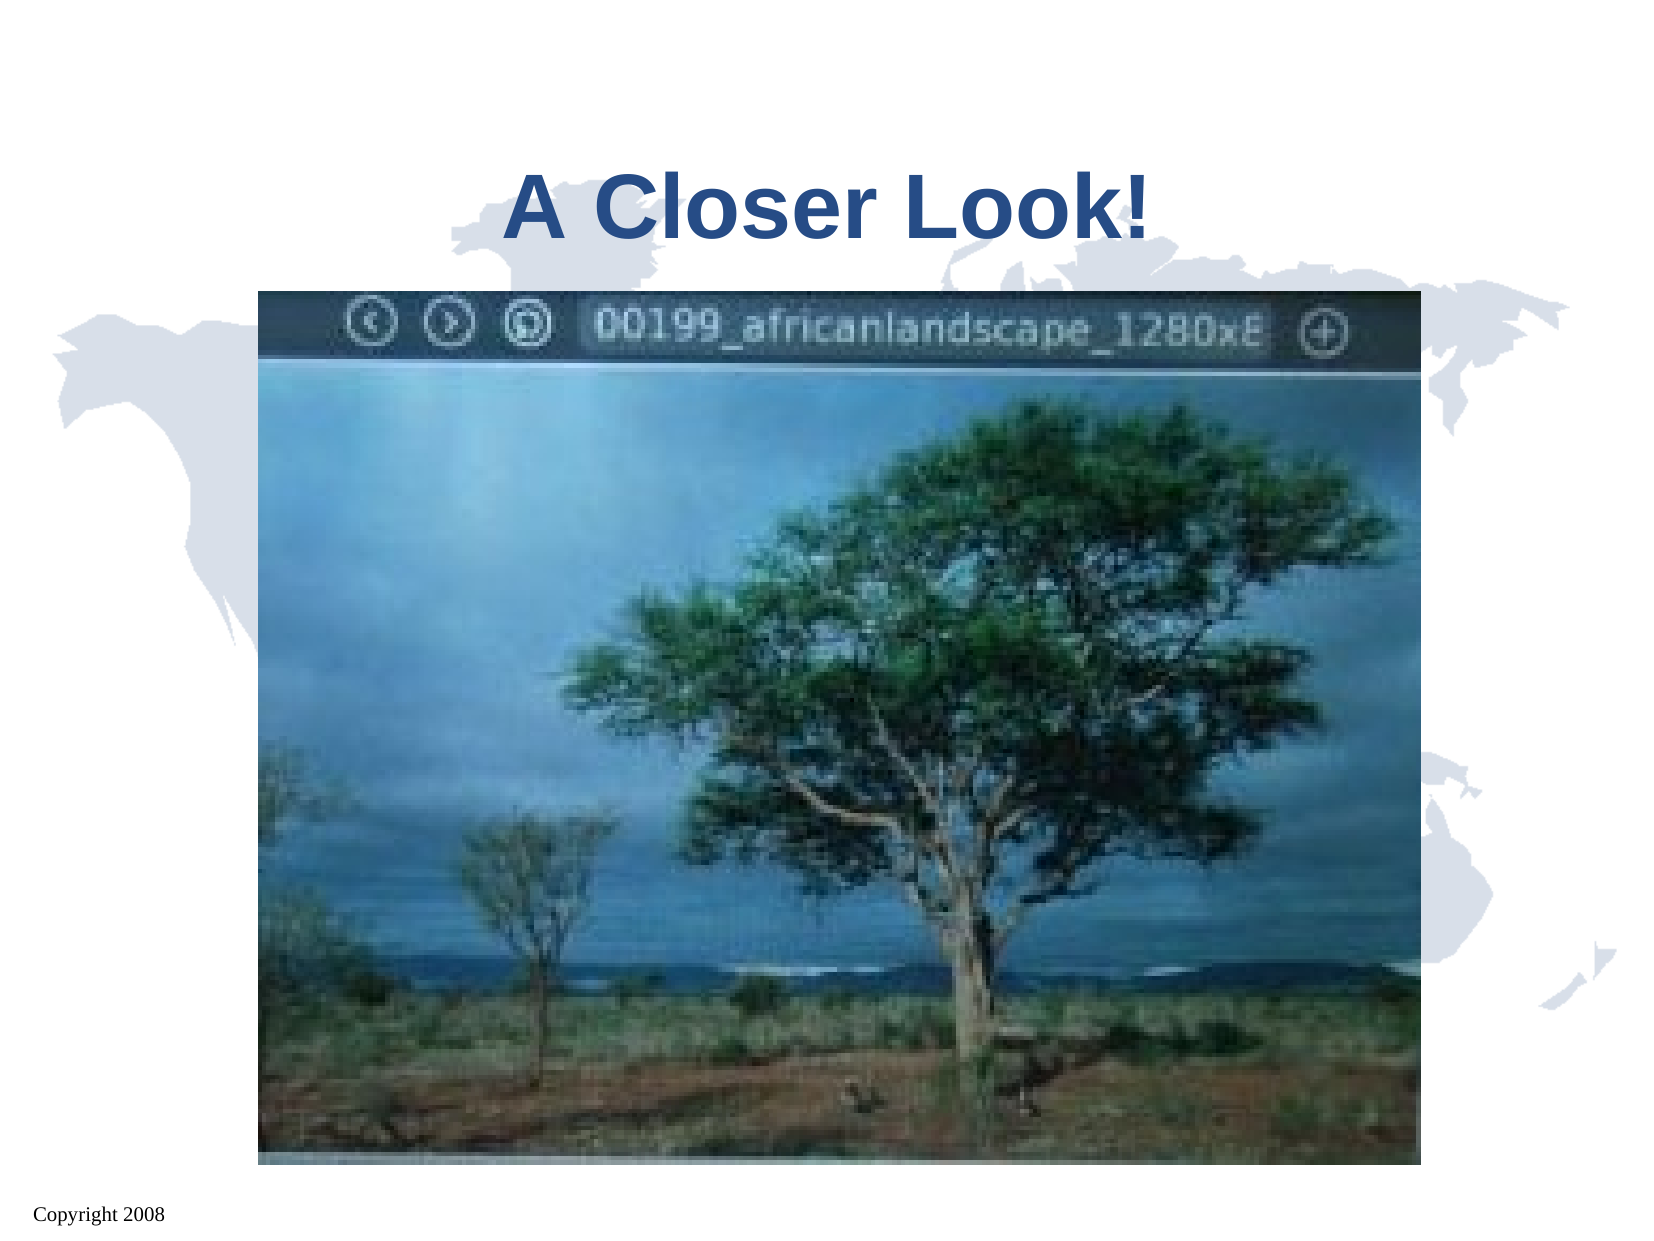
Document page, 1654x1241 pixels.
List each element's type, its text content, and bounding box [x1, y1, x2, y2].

title A Closer Look! [121, 102, 1534, 311]
picture [28, 99, 1645, 1165]
